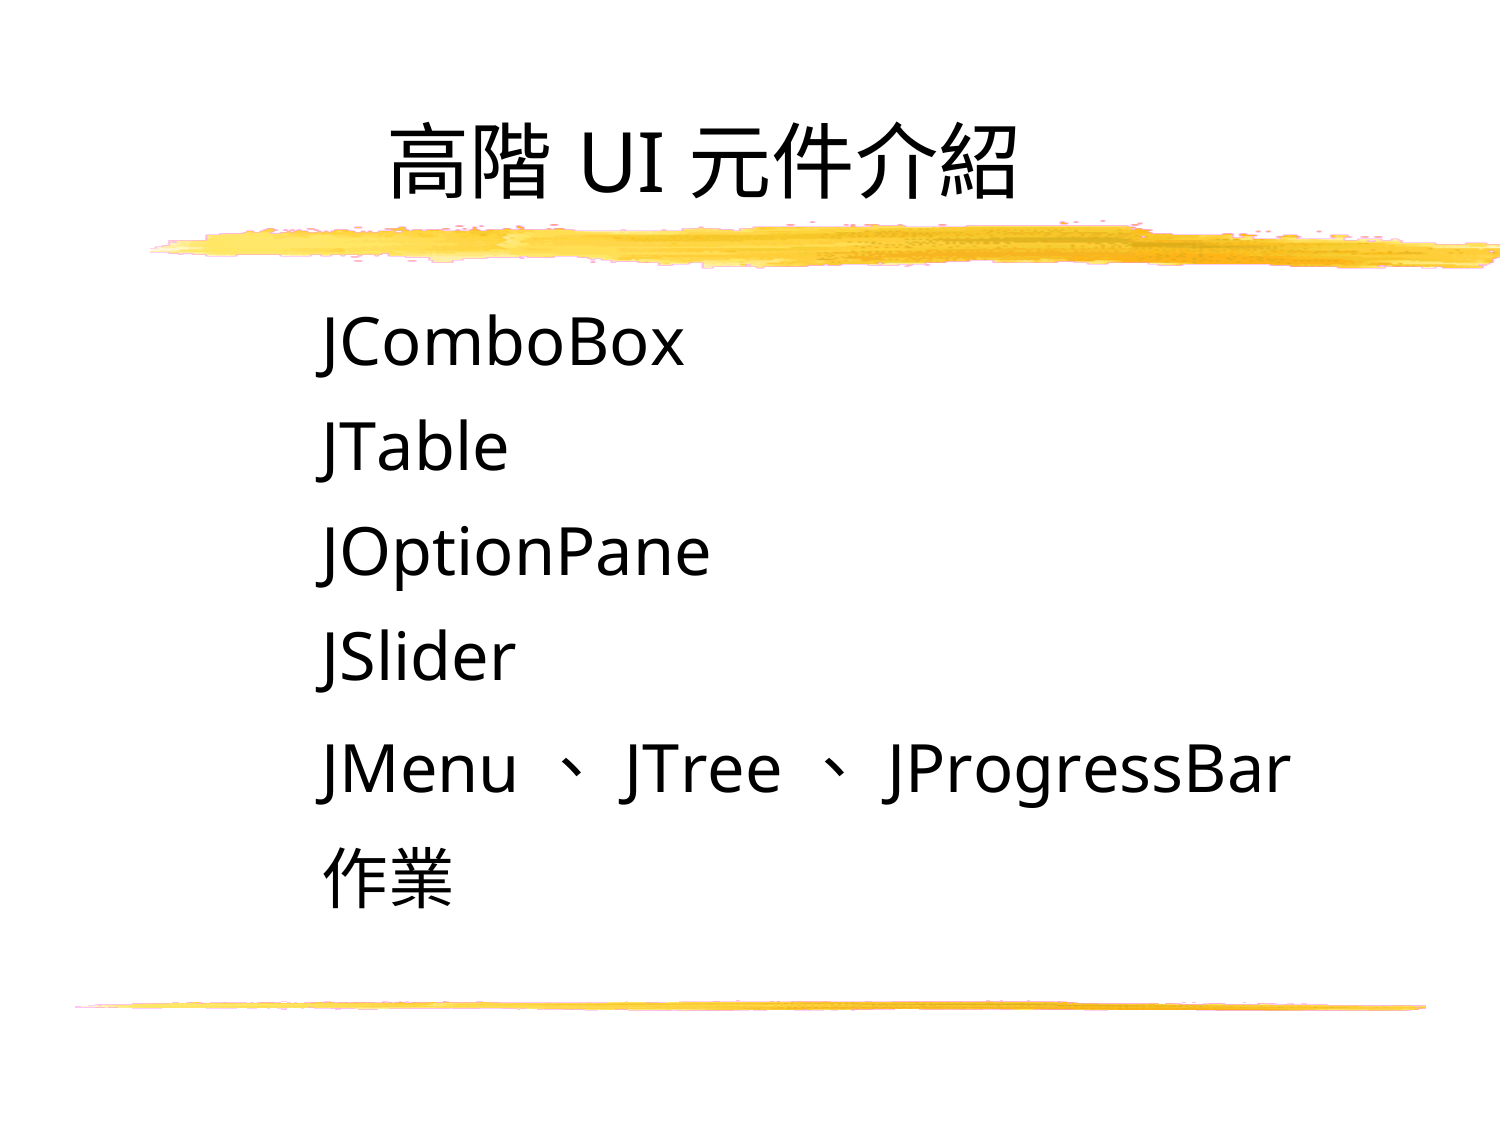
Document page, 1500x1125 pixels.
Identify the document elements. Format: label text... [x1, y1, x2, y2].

picture [150, 215, 1500, 279]
list JComboBox JTable JOptionPane JSlider JMenu、JTree、JProgressBar 作業 [306, 285, 1397, 938]
picture [75, 999, 1426, 1013]
title 高階UI元件介紹 [66, 37, 1342, 225]
